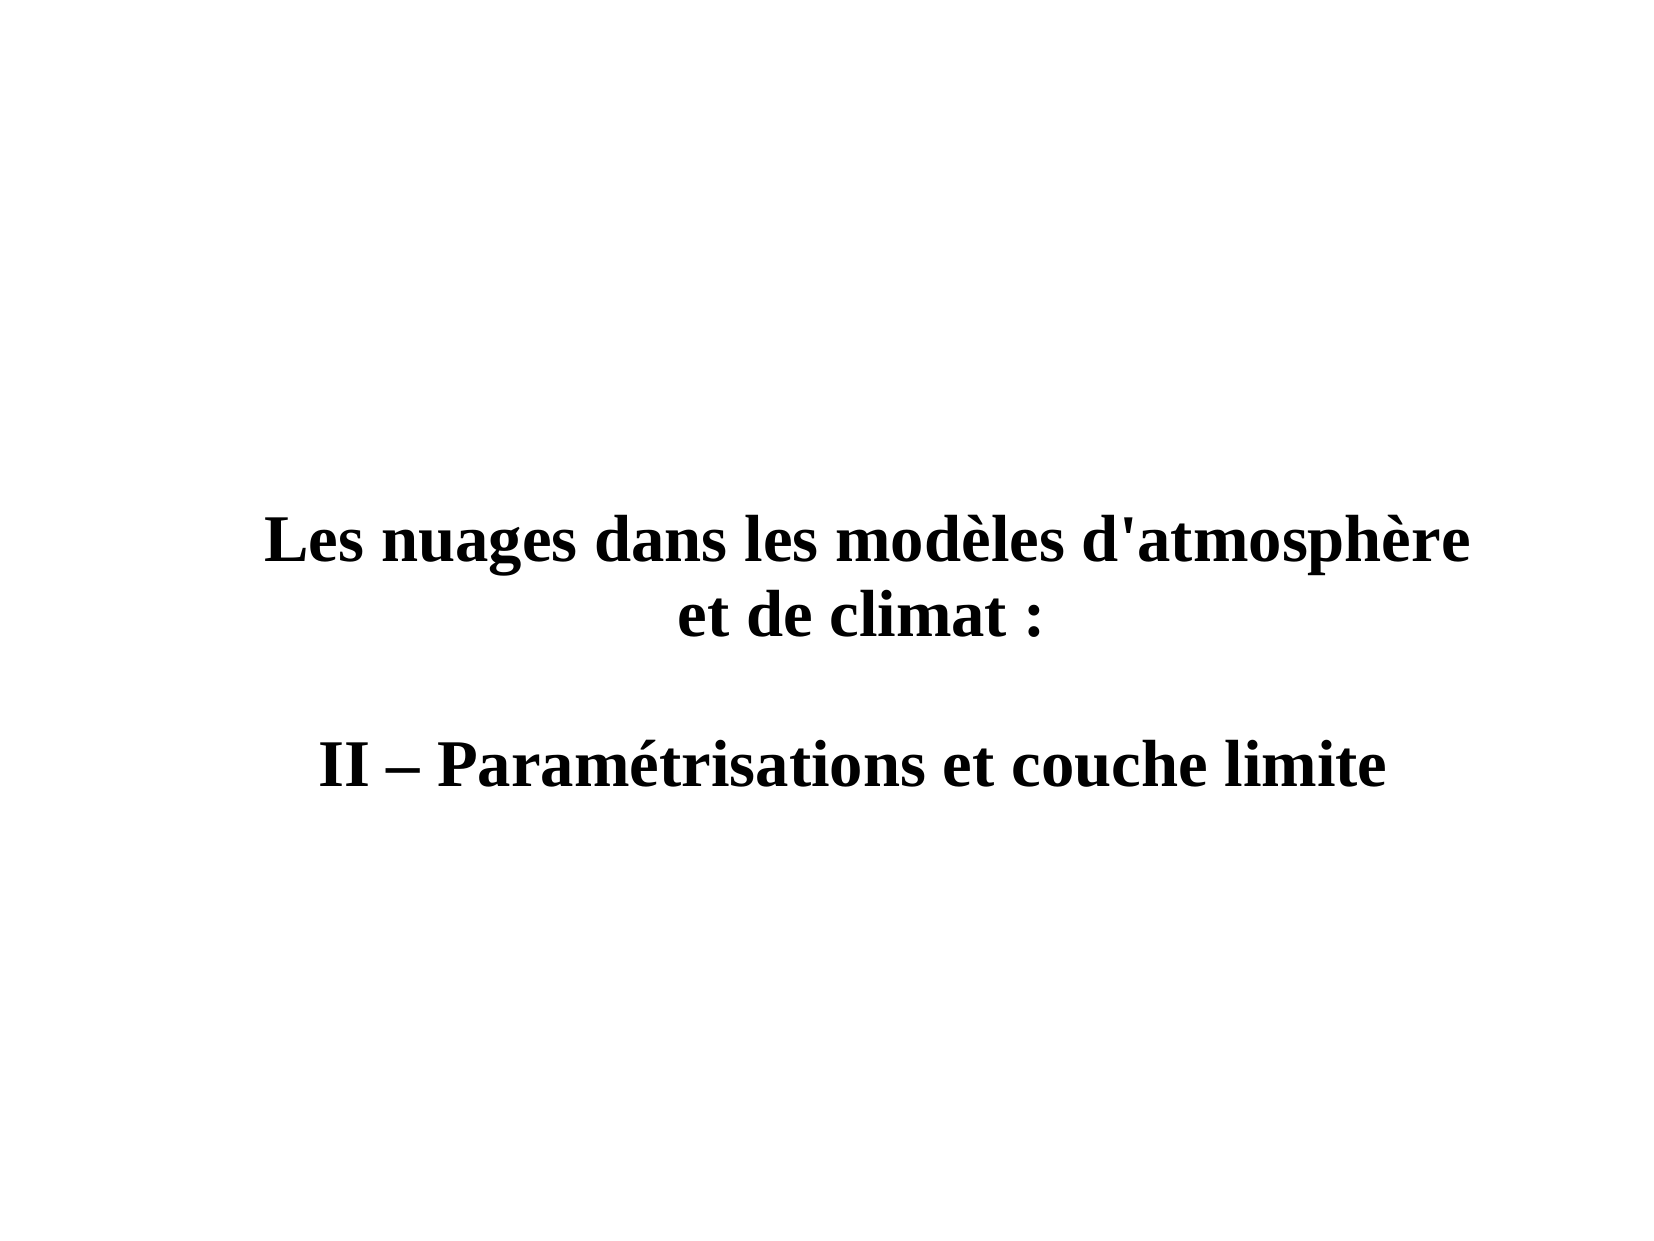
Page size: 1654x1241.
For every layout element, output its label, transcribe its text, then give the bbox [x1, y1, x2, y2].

text_box Les nuages dans les modèles d'atmosphère et de climat : II – Paramétrisations et couche limite [235, 501, 1473, 802]
